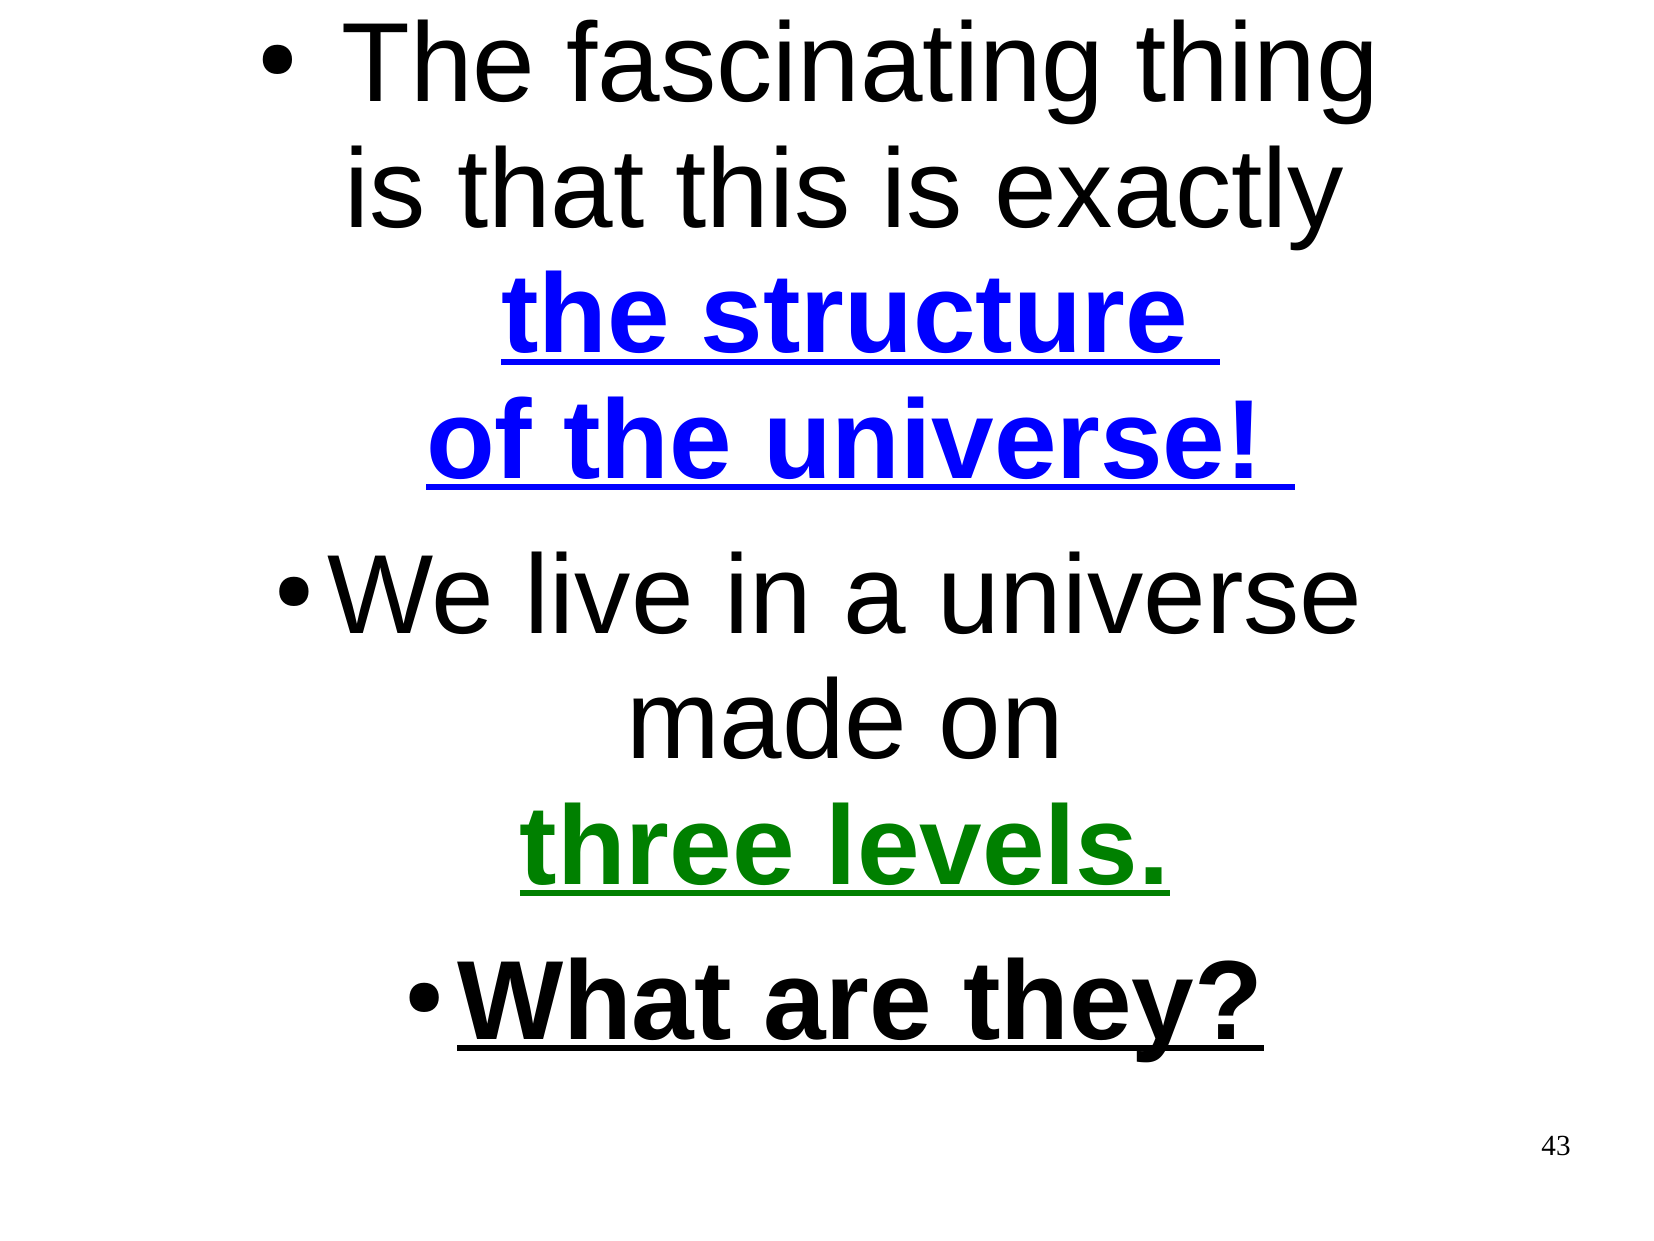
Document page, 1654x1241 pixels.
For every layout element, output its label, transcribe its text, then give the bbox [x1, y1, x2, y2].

list The fascinating thing is that this is exactly the structure of the universe! We live in a universe made on three levels. What are they? [0, 0, 1651, 1238]
